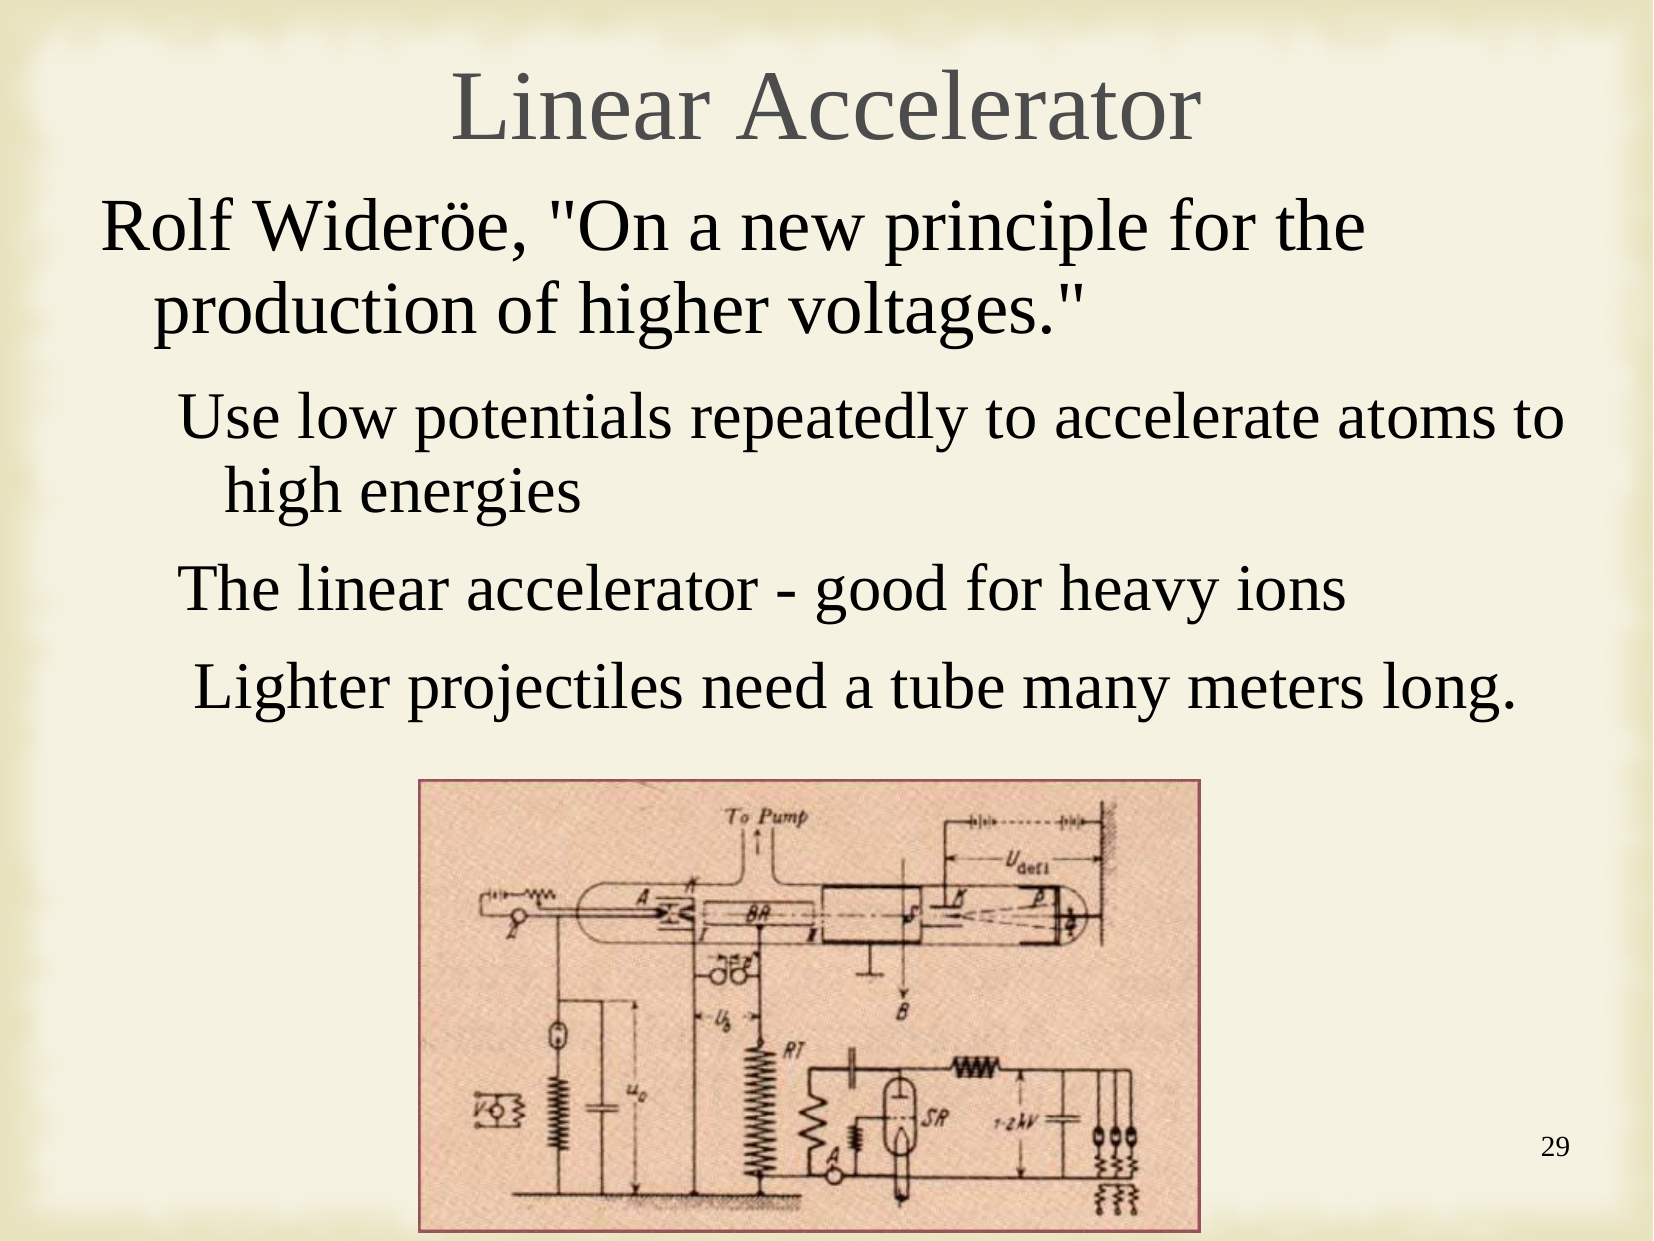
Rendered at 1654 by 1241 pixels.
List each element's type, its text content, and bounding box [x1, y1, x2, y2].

list Rolf Wideröe, "On a new principle for the production of higher voltages." Use low potentials repeatedly to accelerate atoms to high energies The linear accelerator - good for heavy ions Lighter projectiles need a tube many meters long. [82, 183, 1613, 723]
title Linear Accelerator [82, 9, 1571, 183]
picture [0, 0, 1653, 1241]
